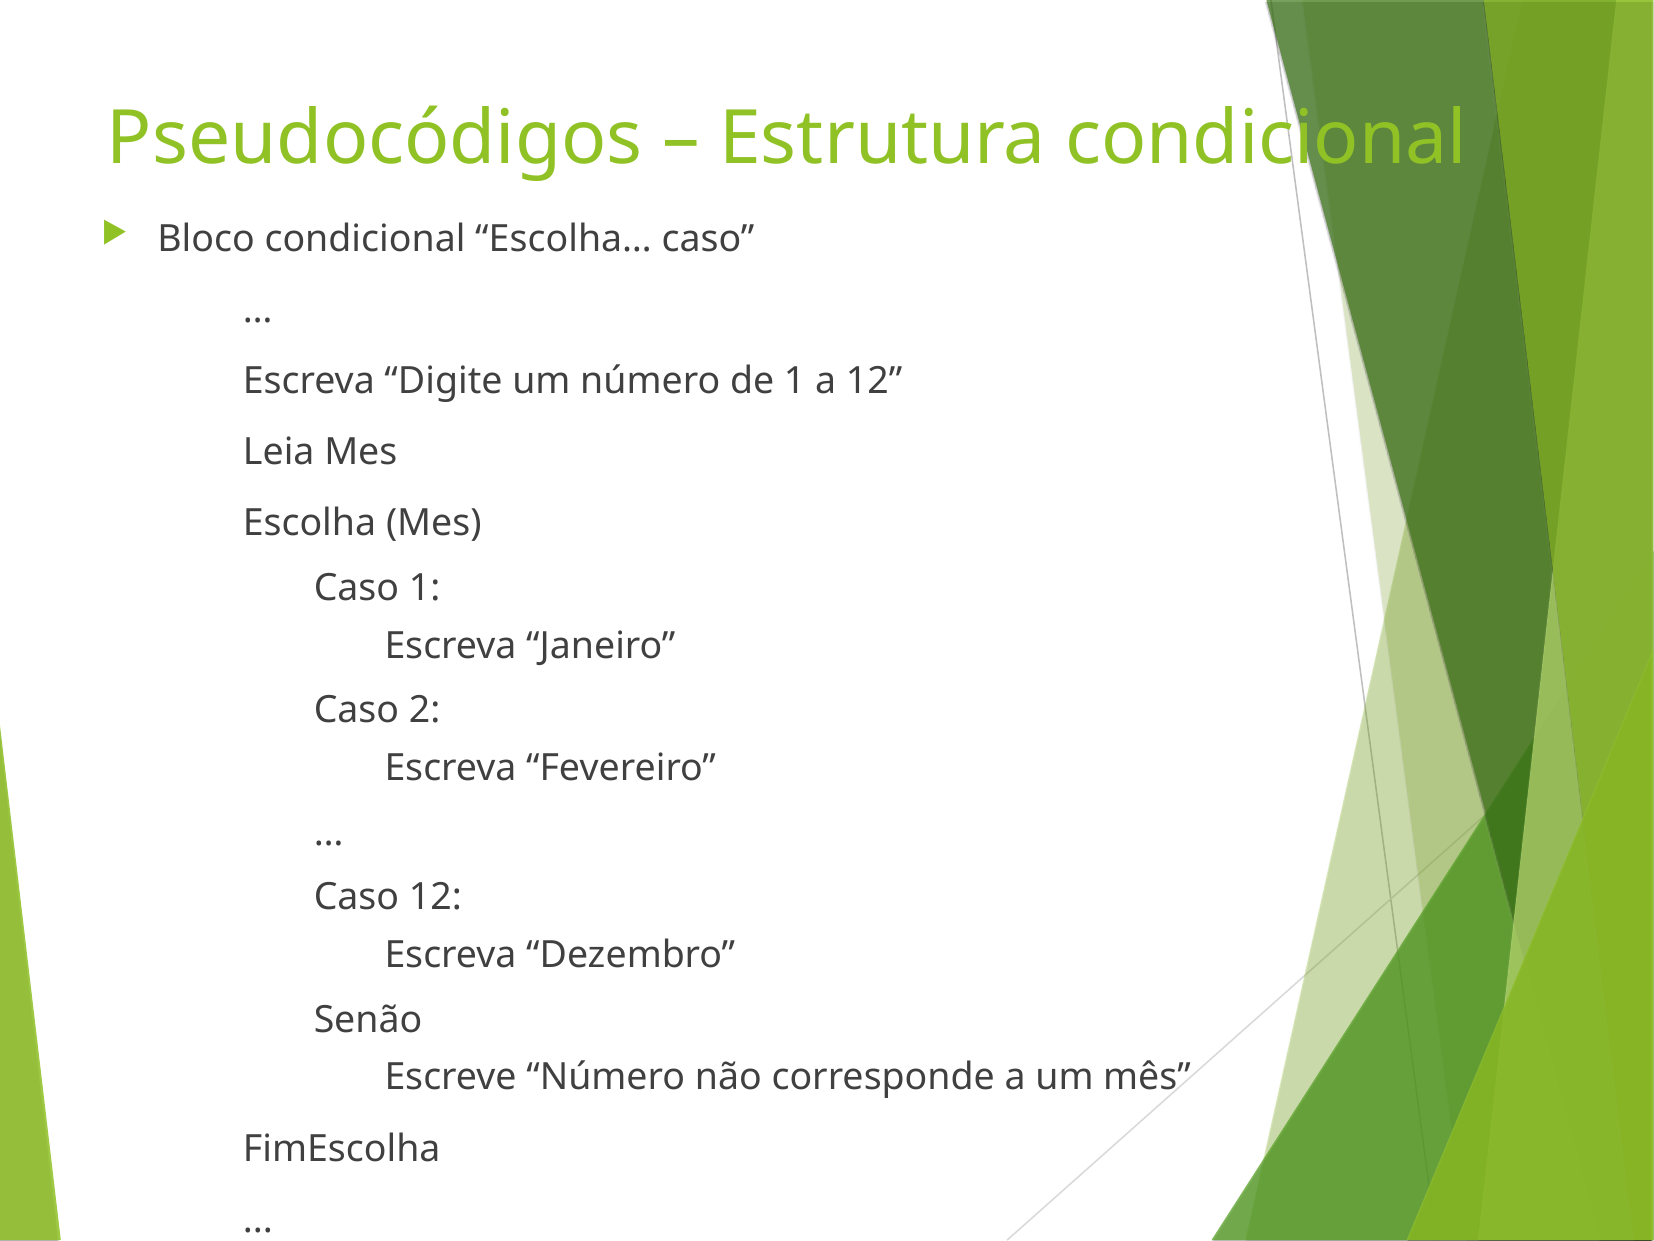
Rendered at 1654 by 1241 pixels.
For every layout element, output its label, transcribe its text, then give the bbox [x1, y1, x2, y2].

title Pseudocódigos – Estrutura condicional [91, 80, 1630, 206]
list Bloco condicional “Escolha… caso” … Escreva “Digite um número de 1 a 12” Leia Mes Escolha (Mes) Caso 1: Escreva “Janeiro” Caso 2: Escreva “Fevereiro” … Caso 12: Escreva “Dezembro” Senão Escreve “Número não corresponde a um mês” FimEscolha ... [86, 206, 1654, 1043]
